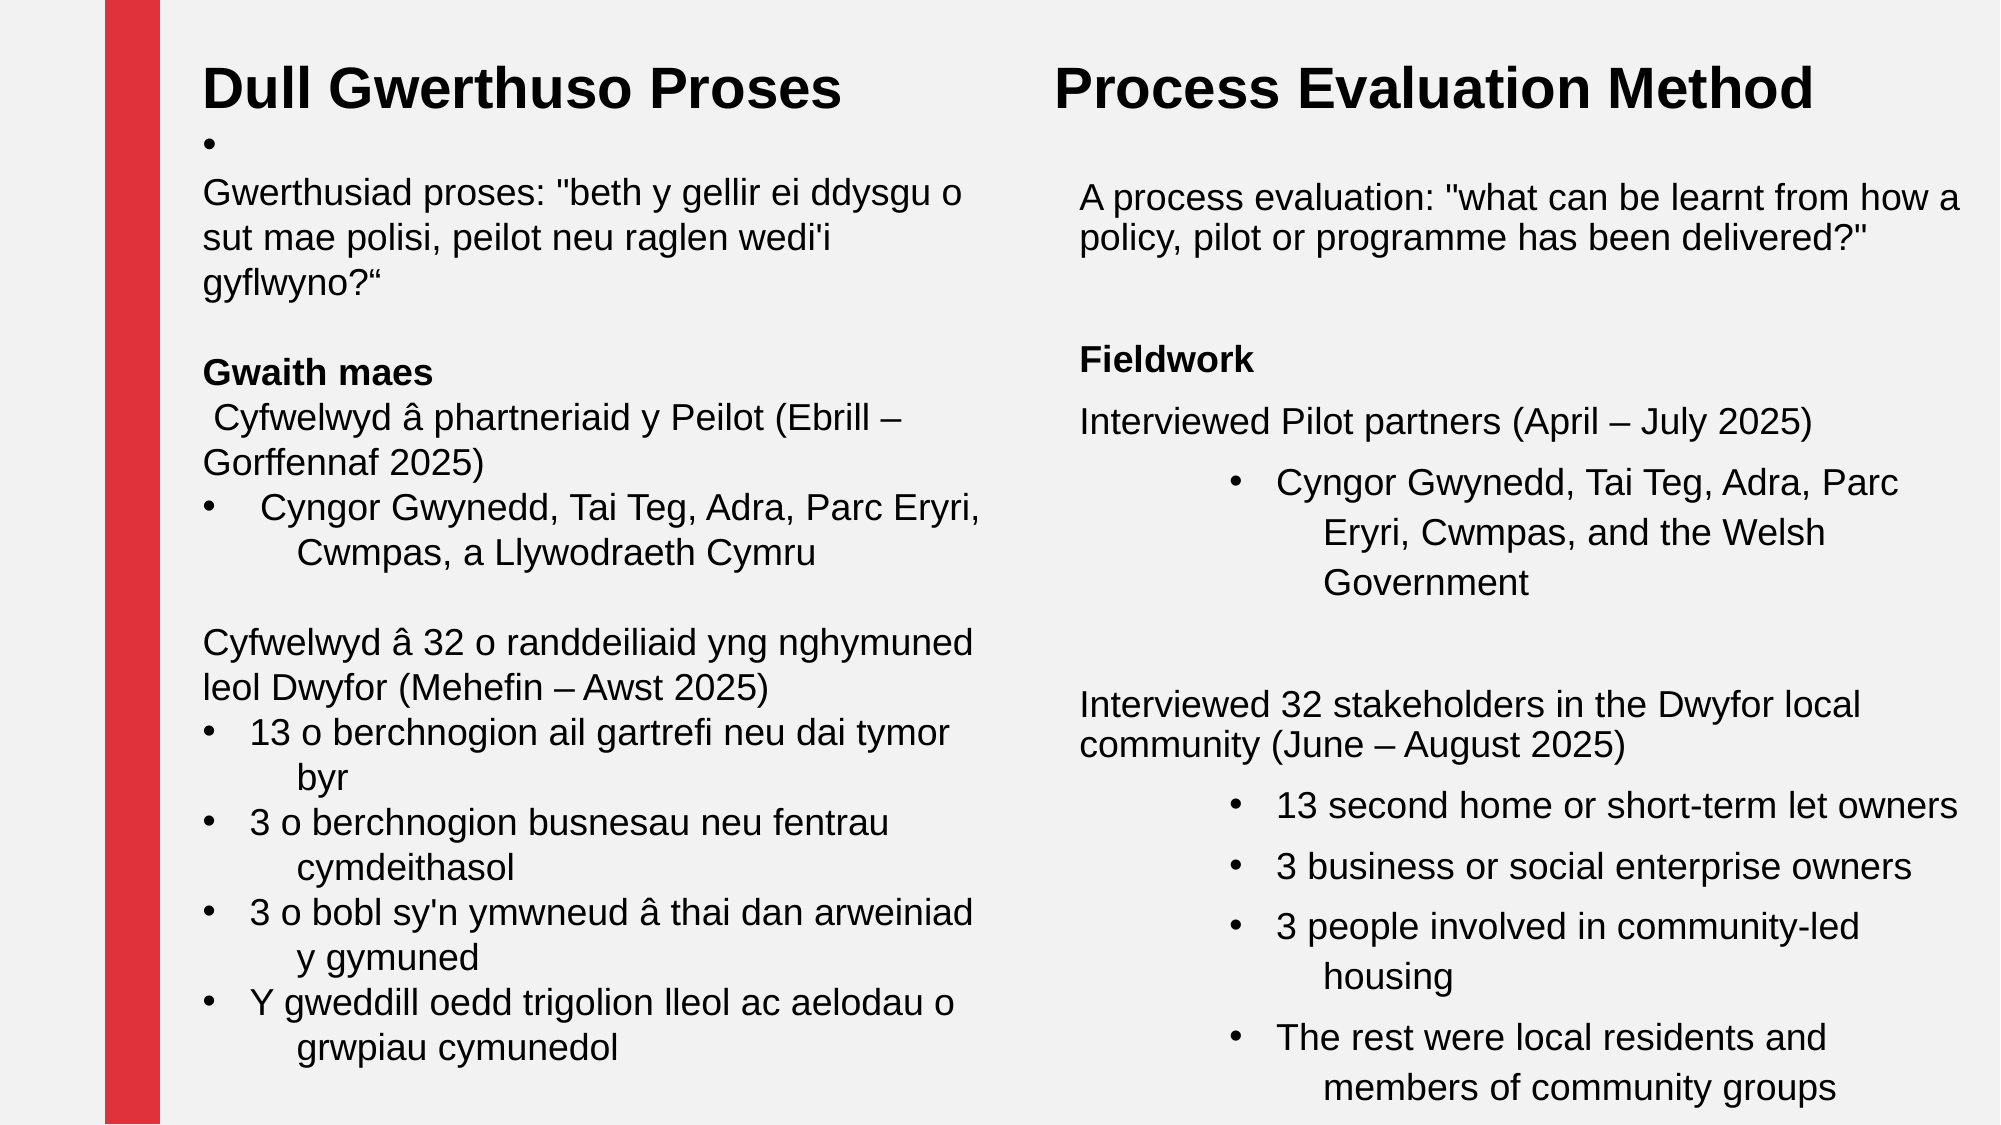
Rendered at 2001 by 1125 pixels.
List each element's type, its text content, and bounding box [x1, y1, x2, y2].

text_box A process evaluation: "what can be learnt from how a policy, pilot or programme has been delivered?" Fieldwork Interviewed Pilot partners (April – July 2025) Cyngor Gwynedd, Tai Teg, Adra, Parc Eryri, Cwmpas, and the Welsh Government Interviewed 32 stakeholders in the Dwyfor local community (June – August 2025) 13 second home or short-term let owners 3 business or social enterprise owners 3 people involved in community-led housing The rest were local residents and members of community groups [1064, 170, 1982, 1125]
text_box Gwerthusiad proses: "beth y gellir ei ddysgu o sut mae polisi, peilot neu raglen wedi'i gyflwyno?“ Gwaith maes Cyfwelwyd â phartneriaid y Peilot (Ebrill – Gorffennaf 2025) Cyngor Gwynedd, Tai Teg, Adra, Parc Eryri, Cwmpas, a Llywodraeth Cymru Cyfwelwyd â 32 o randdeiliaid yng nghymuned leol Dwyfor (Mehefin – Awst 2025) 13 o berchnogion ail gartrefi neu dai tymor byr 3 o berchnogion busnesau neu fentrau cymdeithasol 3 o bobl sy'n ymwneud â thai dan arweiniad y gymuned Y gweddill oedd trigolion lleol ac aelodau o grwpiau cymunedol [187, 161, 1016, 1085]
picture [105, 0, 160, 1124]
text_box Dull Gwerthuso Proses Process Evaluation Method [187, 42, 1865, 161]
